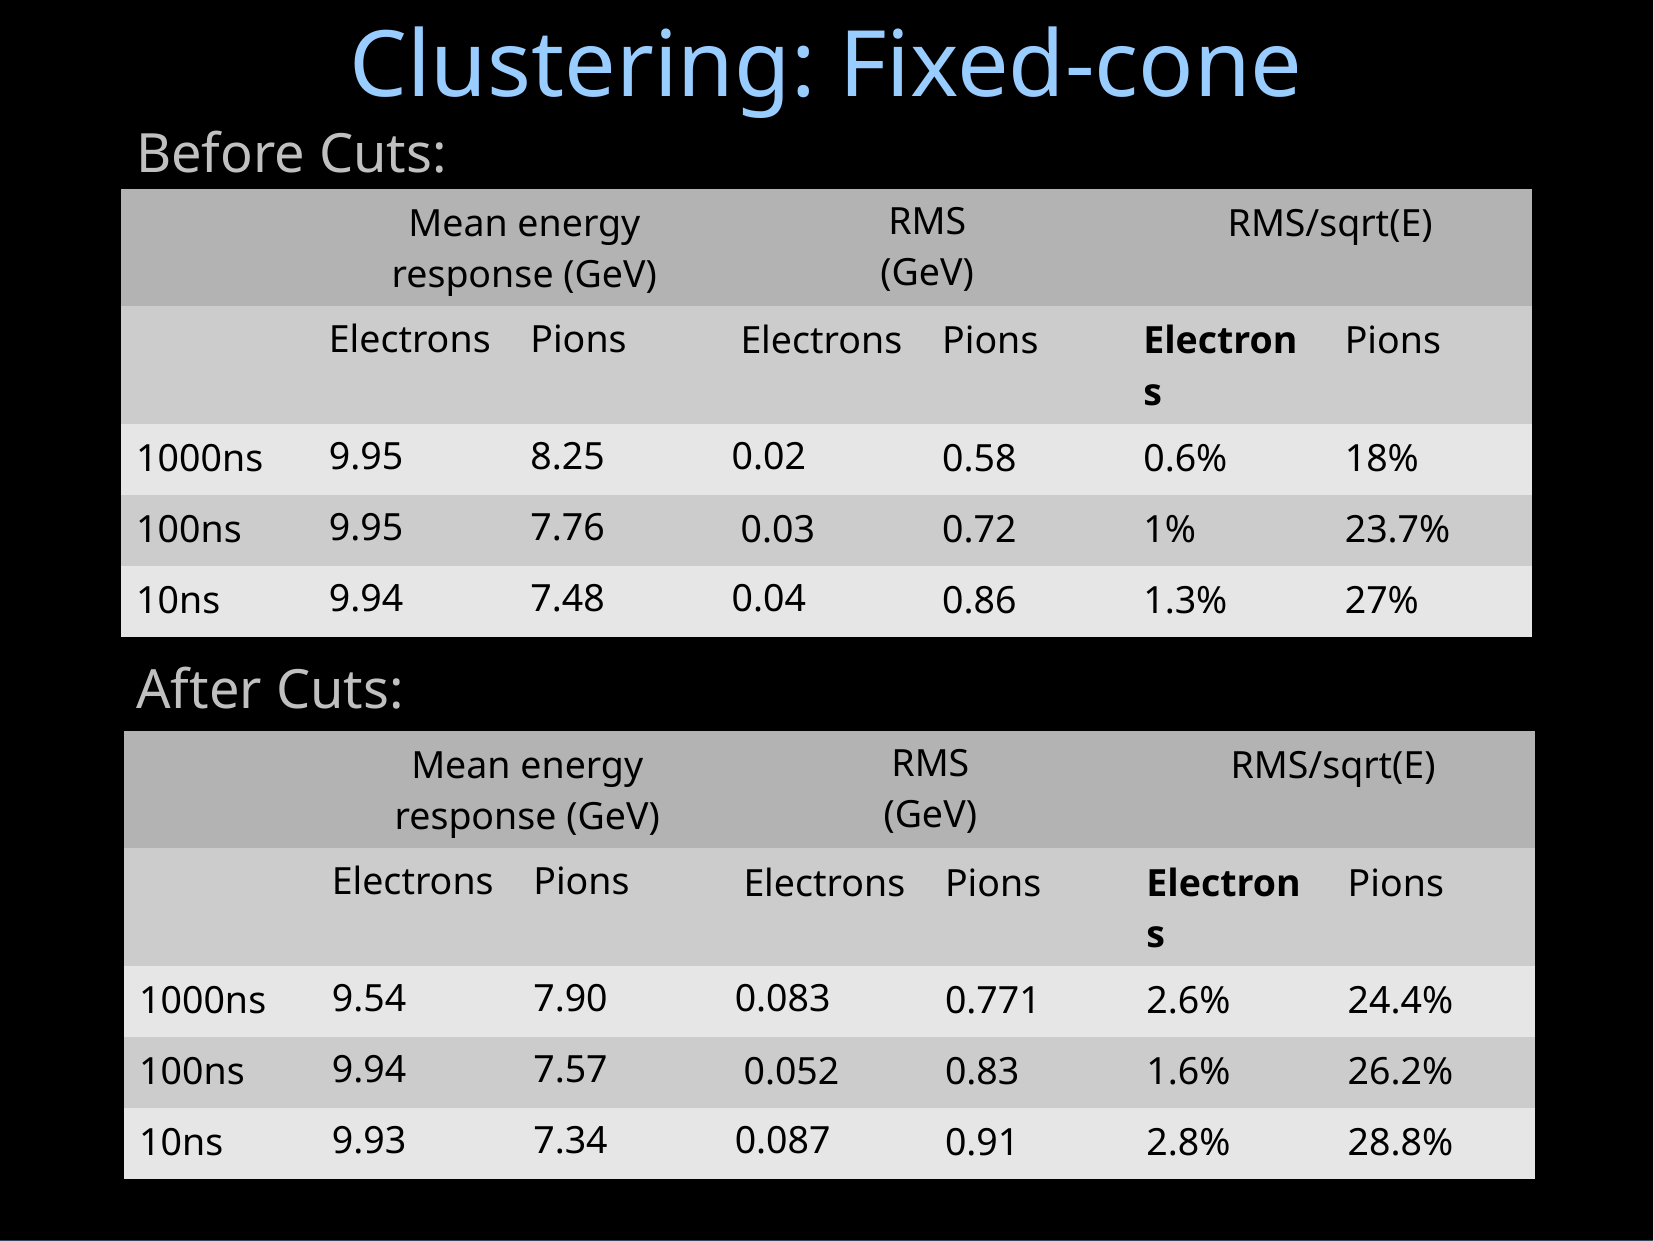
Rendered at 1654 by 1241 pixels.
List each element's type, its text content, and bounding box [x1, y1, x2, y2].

table_cell 2.8% [1132, 1108, 1333, 1179]
table_cell 0.083 [729, 966, 930, 1037]
table_cell 10ns [121, 566, 323, 637]
table_cell Pions [1330, 306, 1532, 424]
table_cell Pions [927, 306, 1129, 424]
table_cell [124, 848, 326, 966]
table_header Mean energy response (GeV) [326, 731, 729, 848]
table_cell Electrons [326, 848, 527, 966]
table_cell 0.86 [927, 566, 1129, 637]
table_cell Electrons [729, 848, 930, 966]
text_box After Cuts: [121, 643, 421, 731]
table_cell 0.052 [729, 1037, 930, 1108]
table_header [124, 731, 326, 848]
title Clustering: Fixed-cone [82, 0, 1571, 166]
table_cell 0.087 [729, 1108, 930, 1179]
table_cell 18% [1330, 424, 1532, 495]
table_cell 9.93 [326, 1108, 527, 1179]
table_cell 0.771 [930, 966, 1132, 1037]
text_box Before Cuts: [121, 107, 458, 196]
table_header [121, 196, 323, 306]
table_cell 0.83 [930, 1037, 1132, 1108]
table_cell 8.25 [524, 424, 726, 495]
table_header RMS/sqrt(E) [1132, 731, 1535, 848]
table_cell Pions [527, 848, 729, 966]
table_cell [121, 306, 323, 424]
table_cell Electrons [726, 306, 927, 424]
table_cell Electrons [1132, 848, 1333, 966]
table_cell 26.2% [1333, 1037, 1535, 1108]
table_cell Pions [930, 848, 1132, 966]
table_cell 0.58 [927, 424, 1129, 495]
table_cell 0.02 [726, 424, 927, 495]
table_cell 7.48 [524, 566, 726, 637]
table_cell Electrons [1129, 306, 1330, 424]
table_cell 23.7% [1330, 495, 1532, 566]
table_cell 1000ns [124, 966, 326, 1037]
table_header RMS/sqrt(E) [1129, 189, 1532, 306]
table_cell 27% [1330, 566, 1532, 637]
table_cell Electrons [323, 306, 524, 424]
table_cell 0.91 [930, 1108, 1132, 1179]
table_cell 9.94 [323, 566, 524, 637]
table_cell 1% [1129, 495, 1330, 566]
table_cell 1000ns [121, 424, 323, 495]
table_cell 1.6% [1132, 1037, 1333, 1108]
table_cell 24.4% [1333, 966, 1535, 1037]
table_cell 7.90 [527, 966, 729, 1037]
table_cell 1.3% [1129, 566, 1330, 637]
table_cell 7.76 [524, 495, 726, 566]
table_header Mean energy response (GeV) [323, 189, 726, 306]
table_cell 7.34 [527, 1108, 729, 1179]
table_cell 0.03 [726, 495, 927, 566]
table_cell Pions [1333, 848, 1535, 966]
table_cell 7.57 [527, 1037, 729, 1108]
table_cell 0.72 [927, 495, 1129, 566]
table_cell 9.94 [326, 1037, 527, 1108]
table_header RMS (GeV) [726, 189, 1129, 306]
table_cell 0.6% [1129, 424, 1330, 495]
table_cell 9.54 [326, 966, 527, 1037]
table_cell 100ns [121, 495, 323, 566]
table_cell 9.95 [323, 495, 524, 566]
table_cell 100ns [124, 1037, 326, 1108]
table_cell 10ns [124, 1108, 326, 1179]
table_cell 0.04 [726, 566, 927, 637]
table_cell 2.6% [1132, 966, 1333, 1037]
table_cell 28.8% [1333, 1108, 1535, 1179]
table_cell Pions [524, 306, 726, 424]
table_cell 9.95 [323, 424, 524, 495]
table_header RMS (GeV) [729, 731, 1132, 848]
